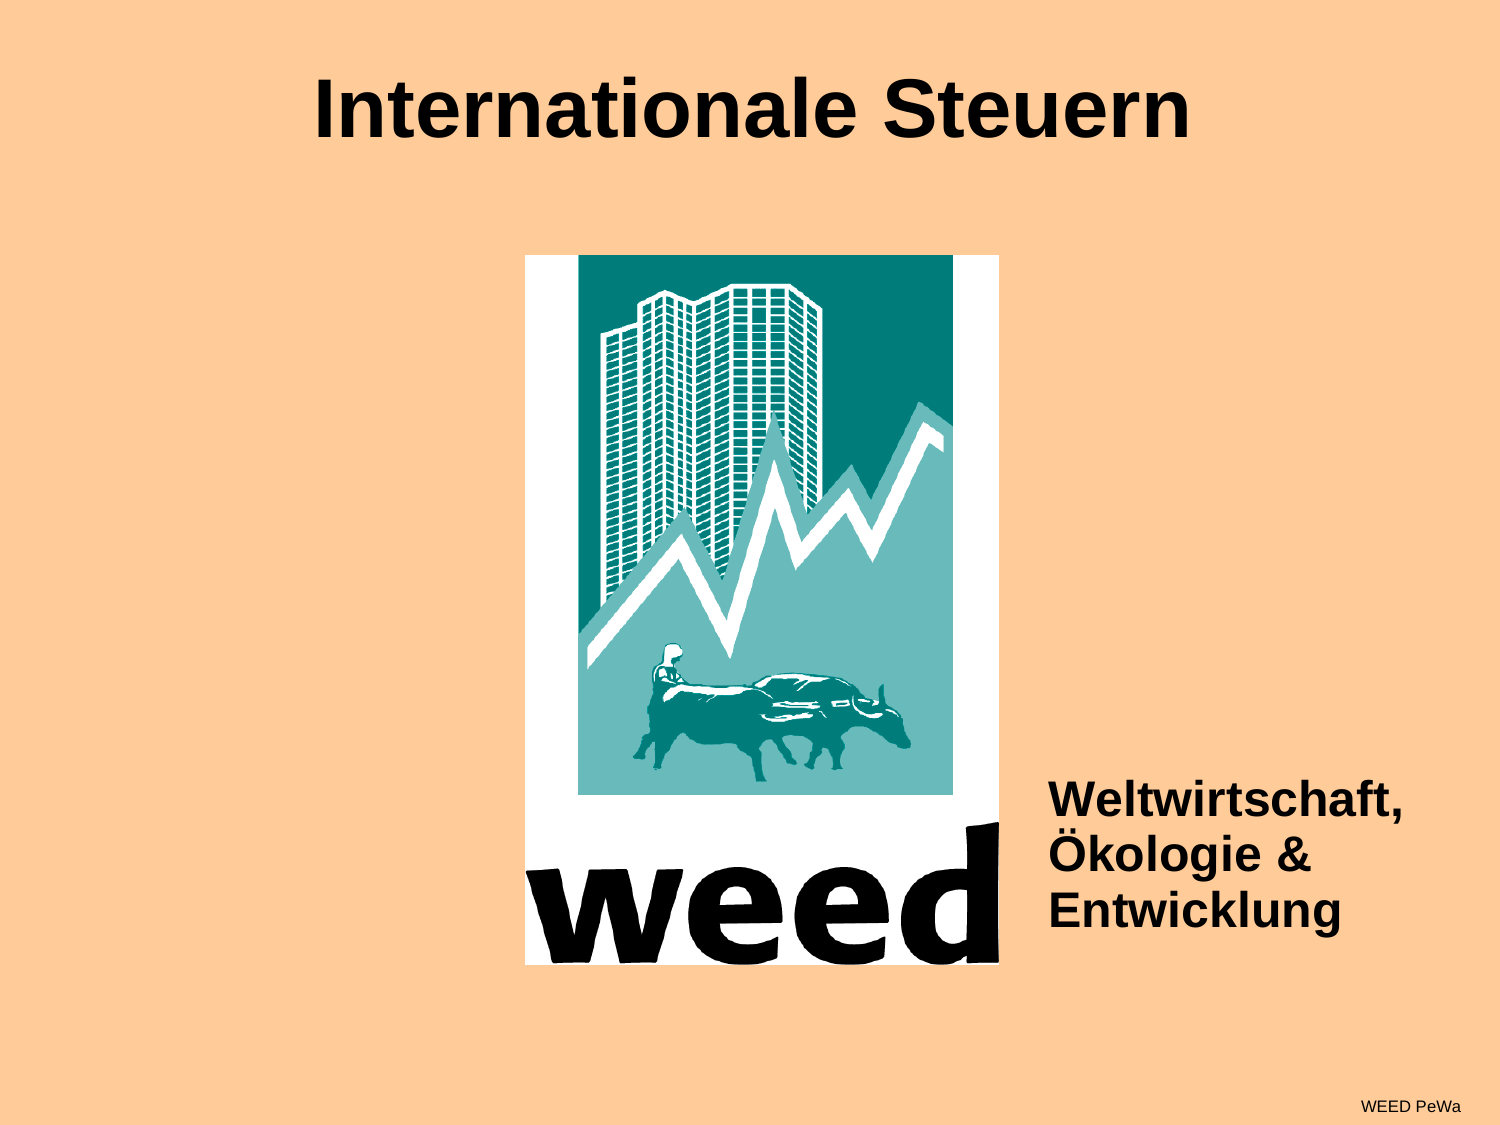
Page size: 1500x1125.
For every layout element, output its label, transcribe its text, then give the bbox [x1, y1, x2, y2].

text_box Weltwirtschaft, Ökologie & Entwicklung [1033, 763, 1459, 946]
picture [525, 255, 999, 965]
text_box WEED PeWa [1346, 1089, 1500, 1125]
text_box Internationale Steuern [29, 54, 1500, 164]
